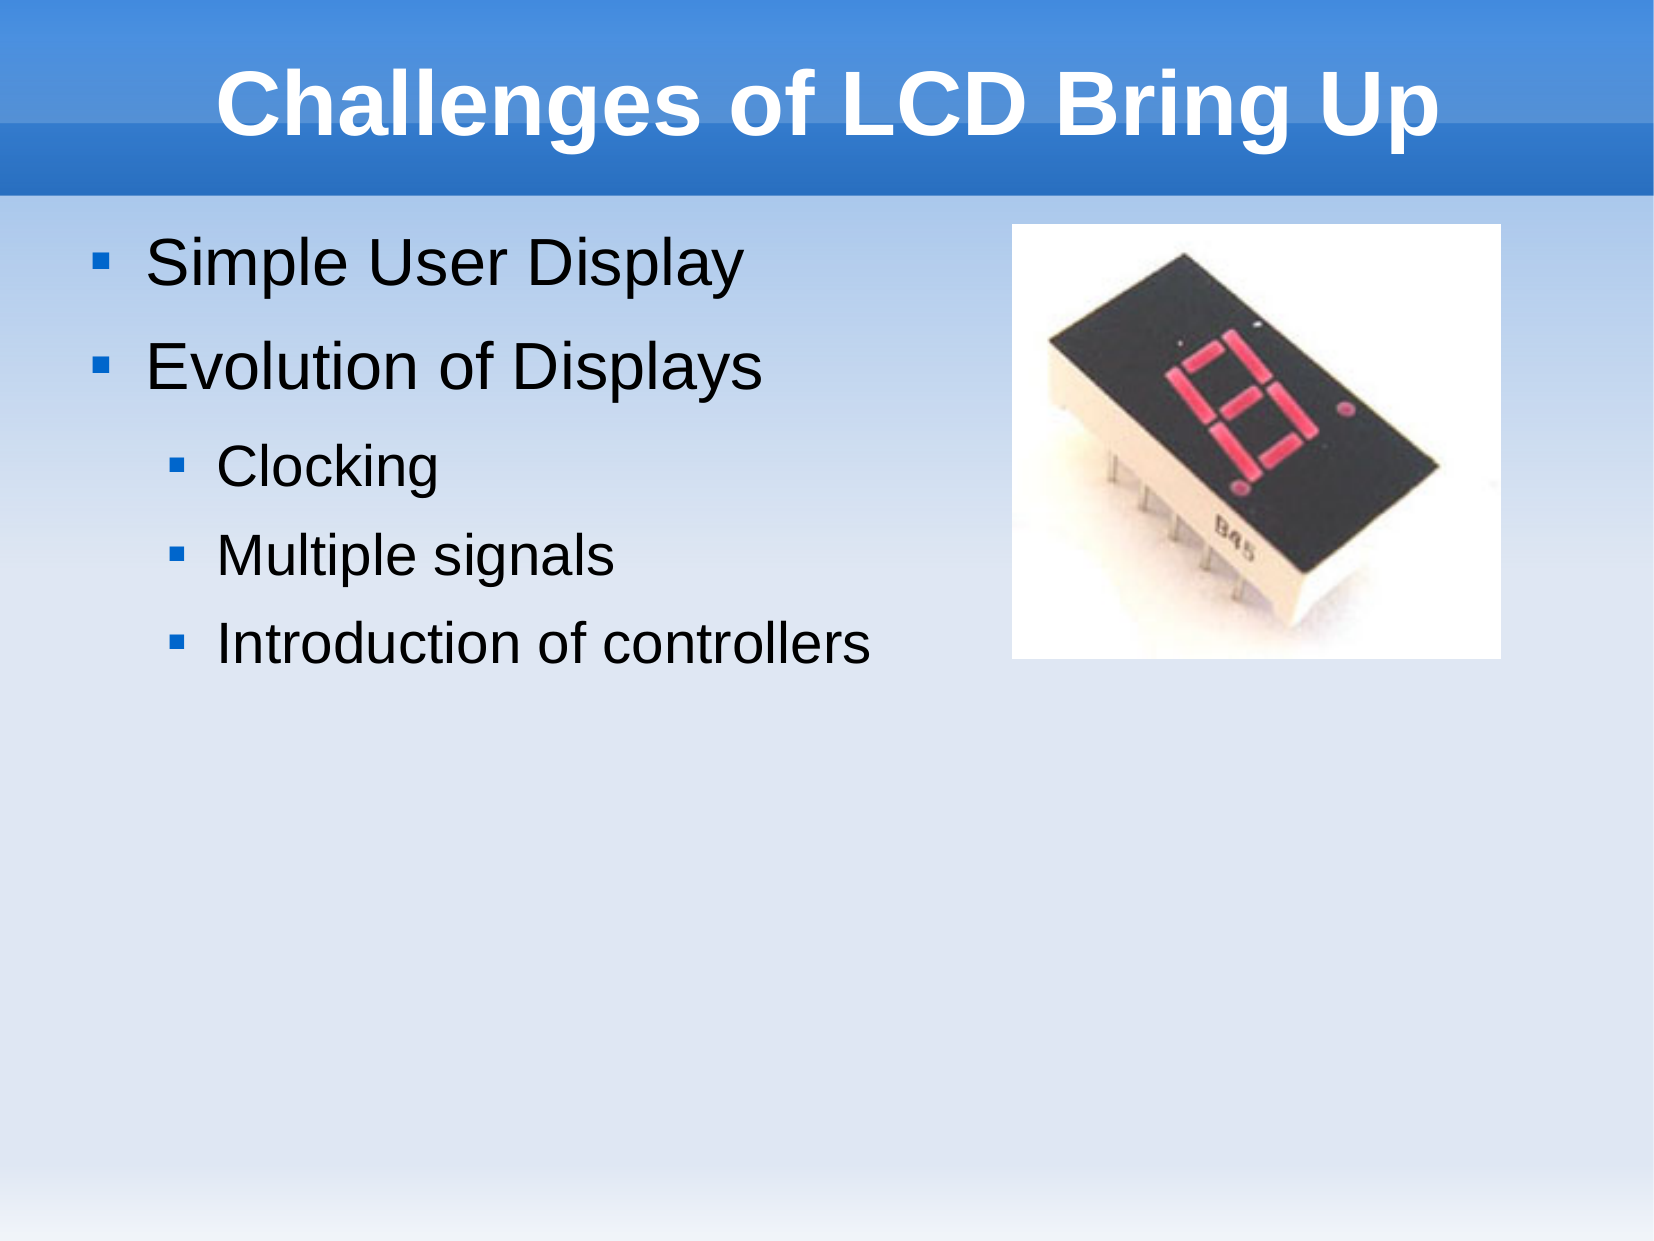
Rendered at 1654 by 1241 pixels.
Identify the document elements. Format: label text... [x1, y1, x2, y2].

picture [0, 0, 1654, 1241]
title Challenges of LCD Bring Up [49, 0, 1538, 208]
list Simple User Display Evolution of Displays Clocking Multiple signals Introduction of controllers [75, 225, 1564, 1044]
